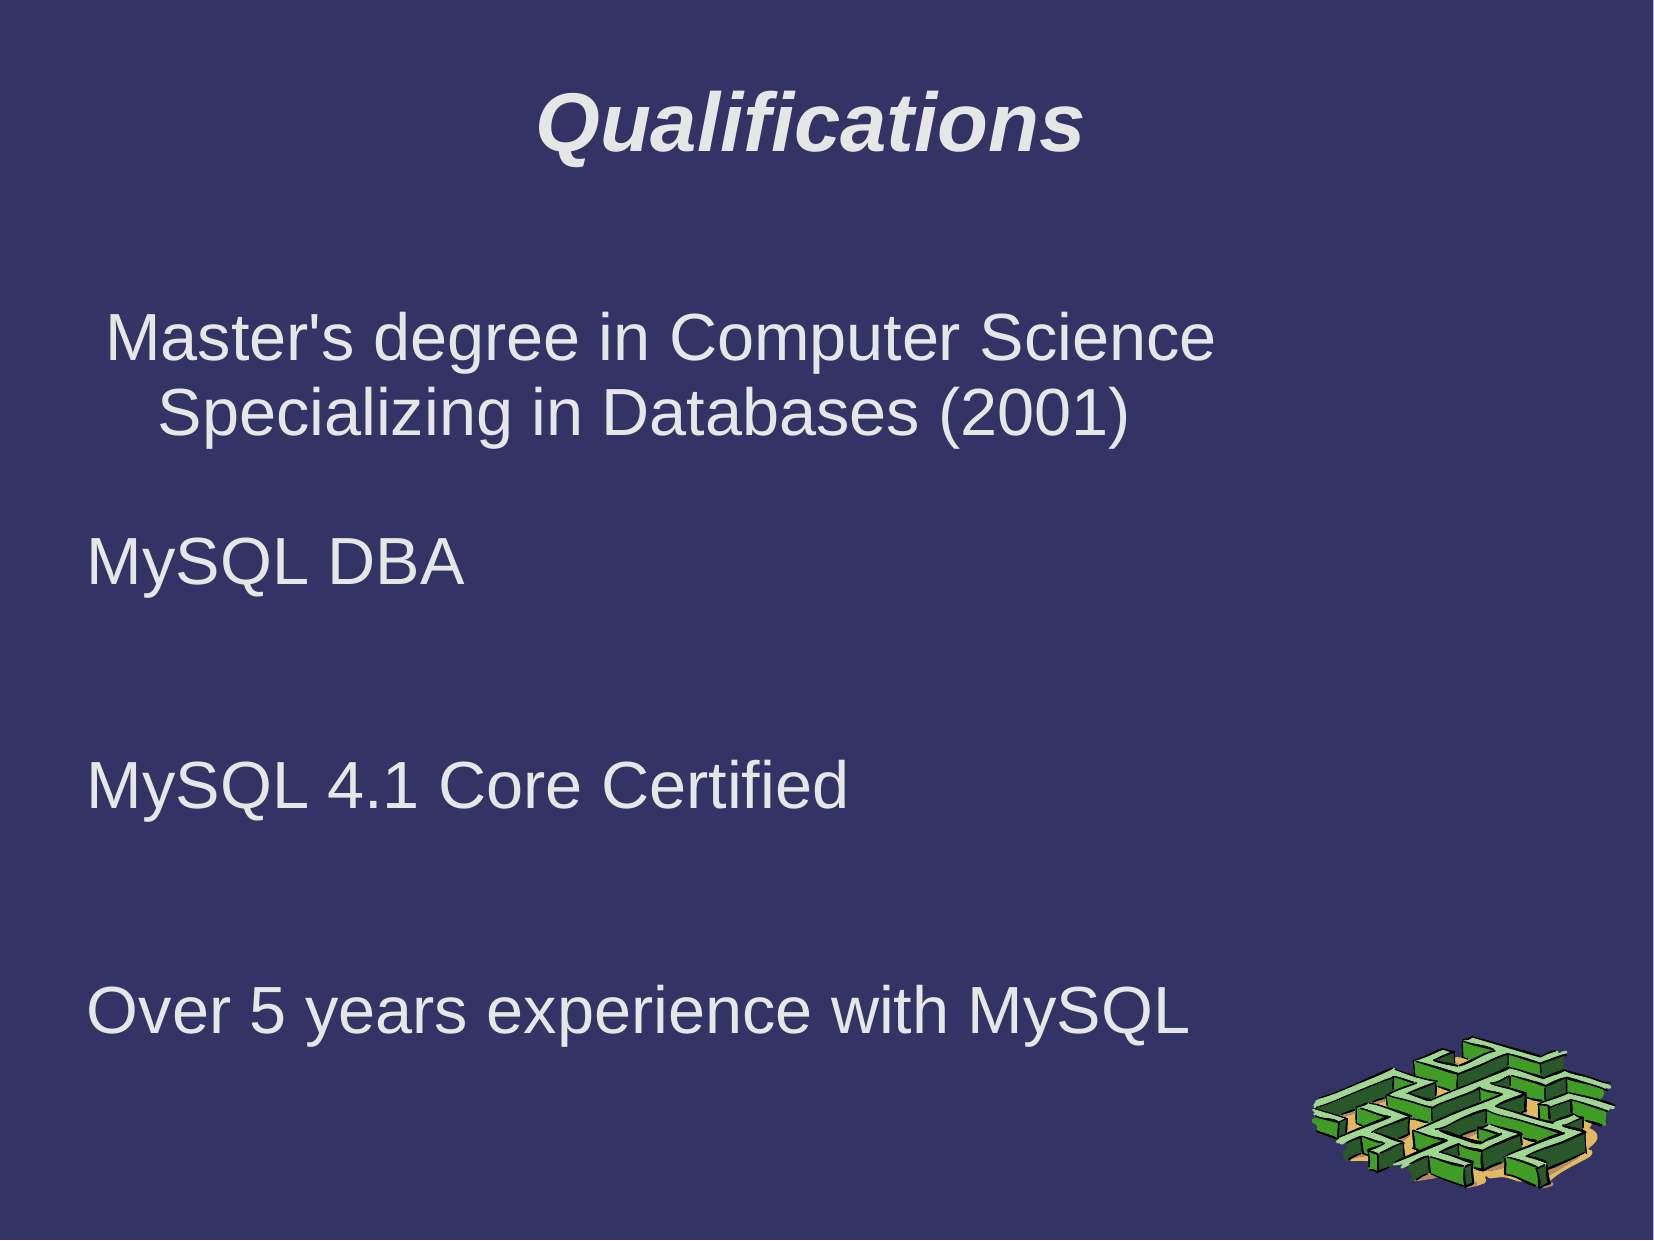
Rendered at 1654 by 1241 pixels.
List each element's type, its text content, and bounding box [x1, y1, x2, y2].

list Master's degree in Computer Science Specializing in Databases (2001) MySQL DBA MySQL 4.1 Core Certified Over 5 years experience with MySQL [75, 300, 1426, 1067]
title Qualifications [121, 19, 1534, 227]
